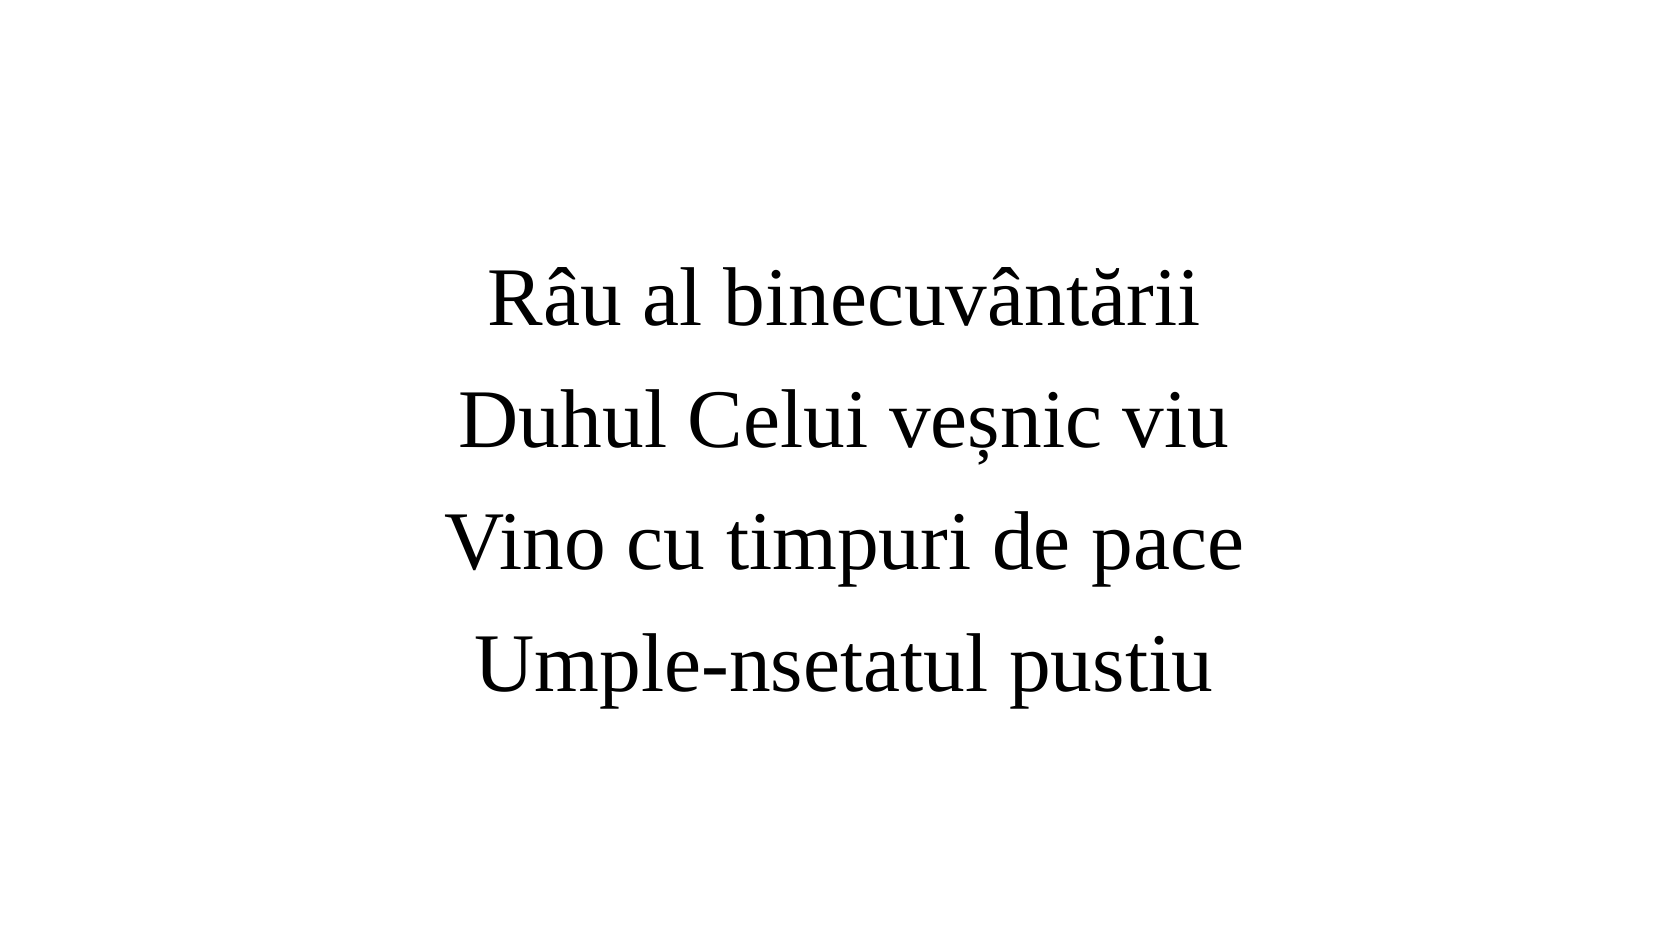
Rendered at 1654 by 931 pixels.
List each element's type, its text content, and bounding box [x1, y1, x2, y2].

subtitle Râu al binecuvântării Duhul Celui veșnic viu Vino cu timpuri de pace Umple-nsetatul pustiu [153, 238, 1536, 713]
